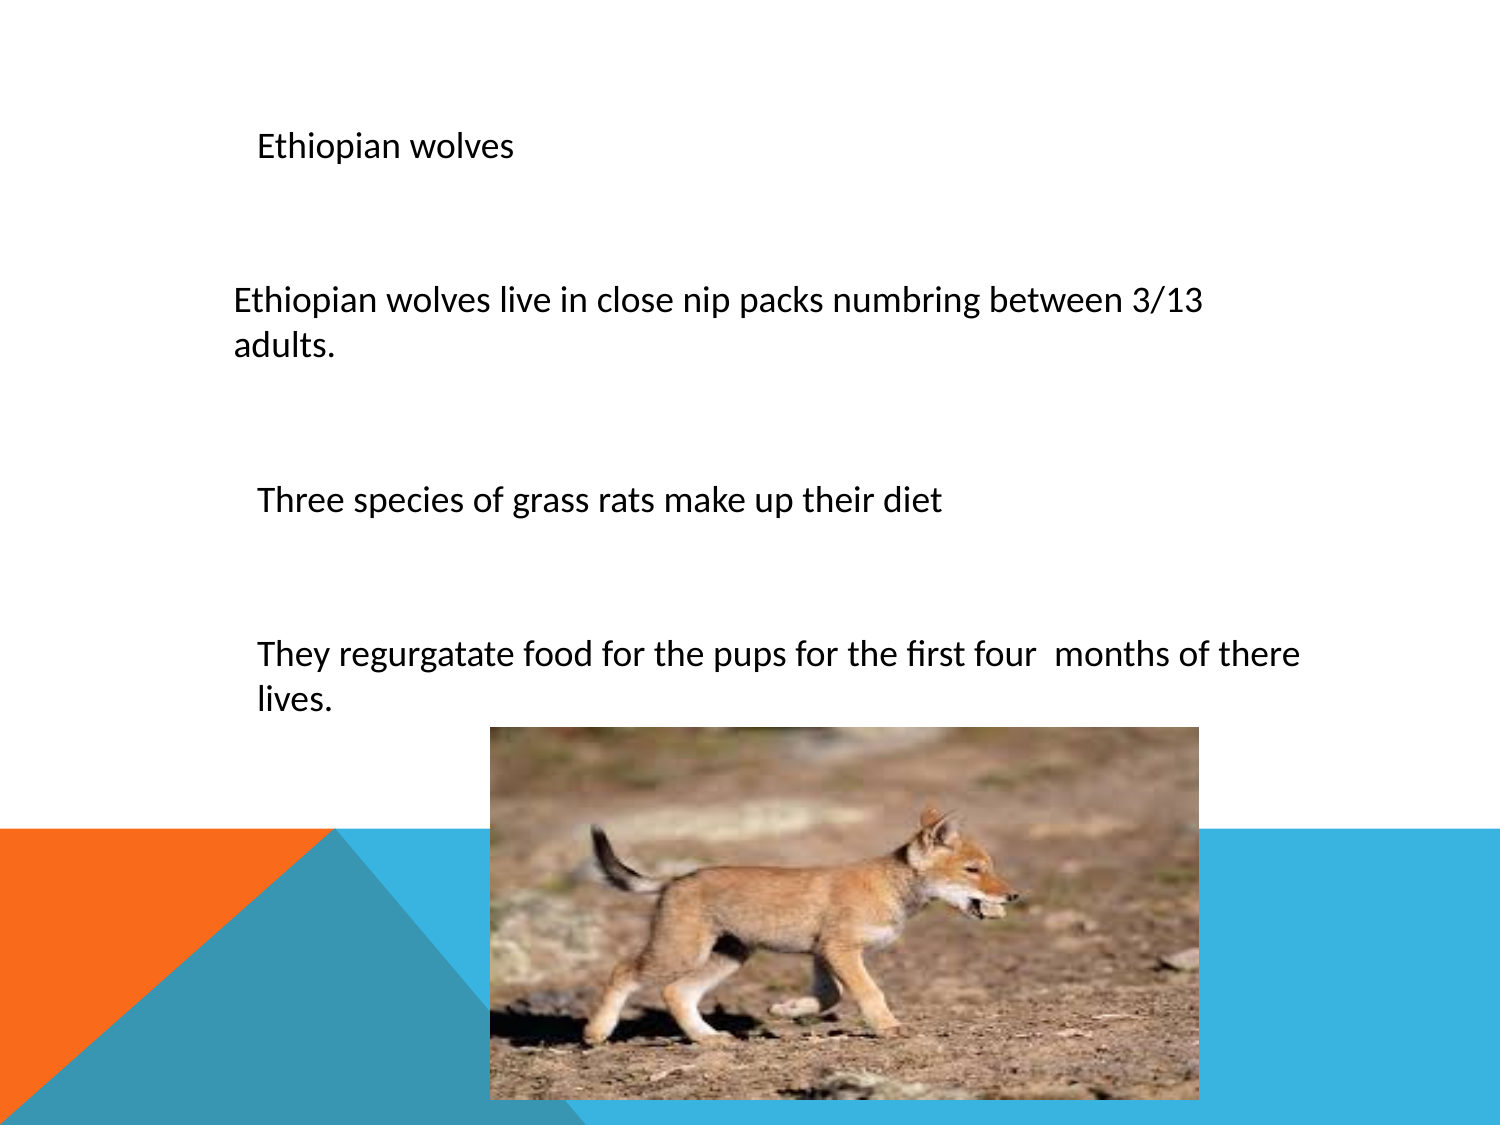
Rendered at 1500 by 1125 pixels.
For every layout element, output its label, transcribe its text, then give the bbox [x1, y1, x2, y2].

picture [490, 727, 1199, 1100]
text_box Three species of grass rats make up their diet [242, 468, 1140, 529]
text_box Ethiopian wolves live in close nip packs numbring between 3/13 adults. [218, 267, 1258, 374]
text_box Ethiopian wolves [242, 113, 1424, 175]
text_box They regurgatate food for the pups for the first four months of there lives. [242, 621, 1317, 728]
